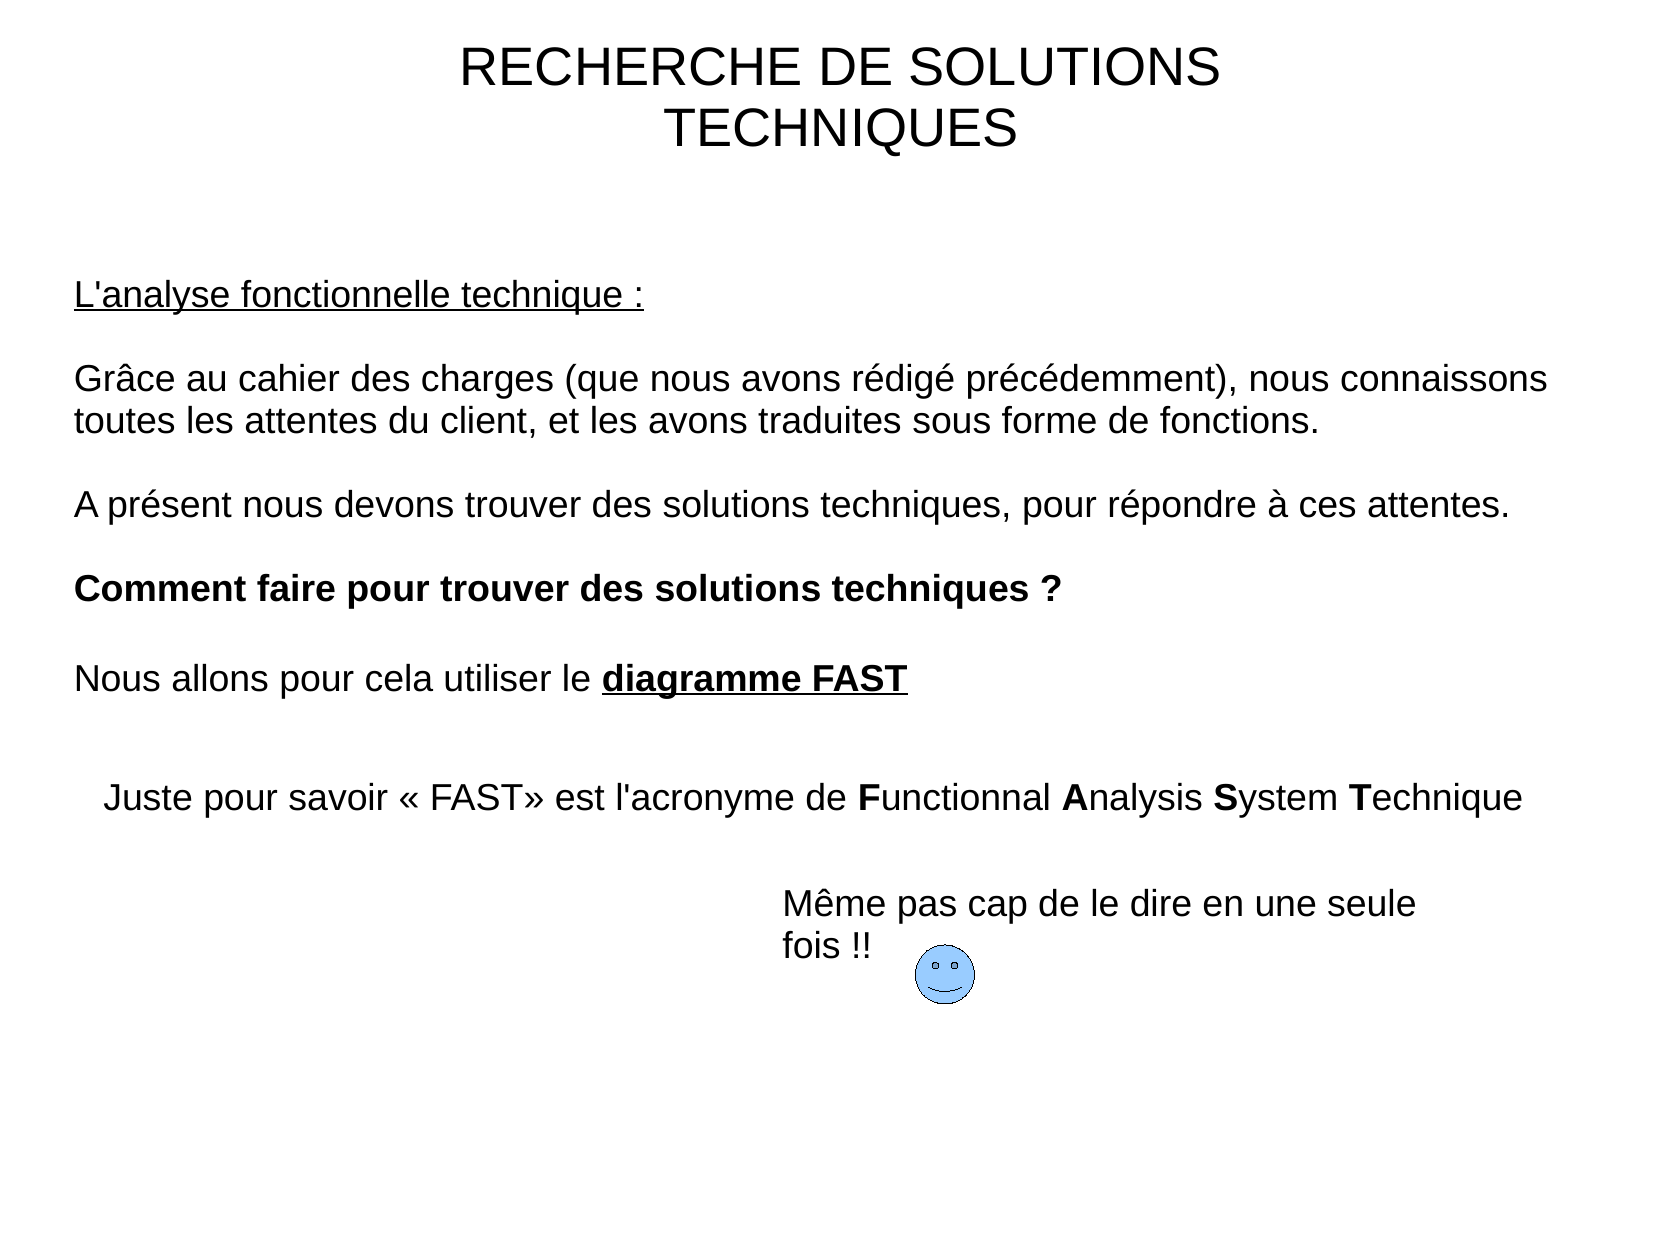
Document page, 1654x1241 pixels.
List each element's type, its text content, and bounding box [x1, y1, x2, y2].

text_box [915, 944, 975, 1004]
text_box L'analyse fonctionnelle technique : Grâce au cahier des charges (que nous avons rédigé précédemment), nous connaissons toutes les attentes du client, et les avons traduites sous forme de fonctions. A présent nous devons trouver des solutions techniques, pour répondre à ces attentes. Comment faire pour trouver des solutions techniques ? [59, 265, 1595, 619]
text_box Nous allons pour cela utiliser le diagramme FAST [59, 649, 1595, 708]
text_box Même pas cap de le dire en une seule fois !! [767, 875, 1477, 975]
text_box Juste pour savoir « FAST» est l'acronyme de Functionnal Analysis System Technique [88, 768, 1595, 827]
text_box RECHERCHE DE SOLUTIONS TECHNIQUES [265, 29, 1418, 166]
